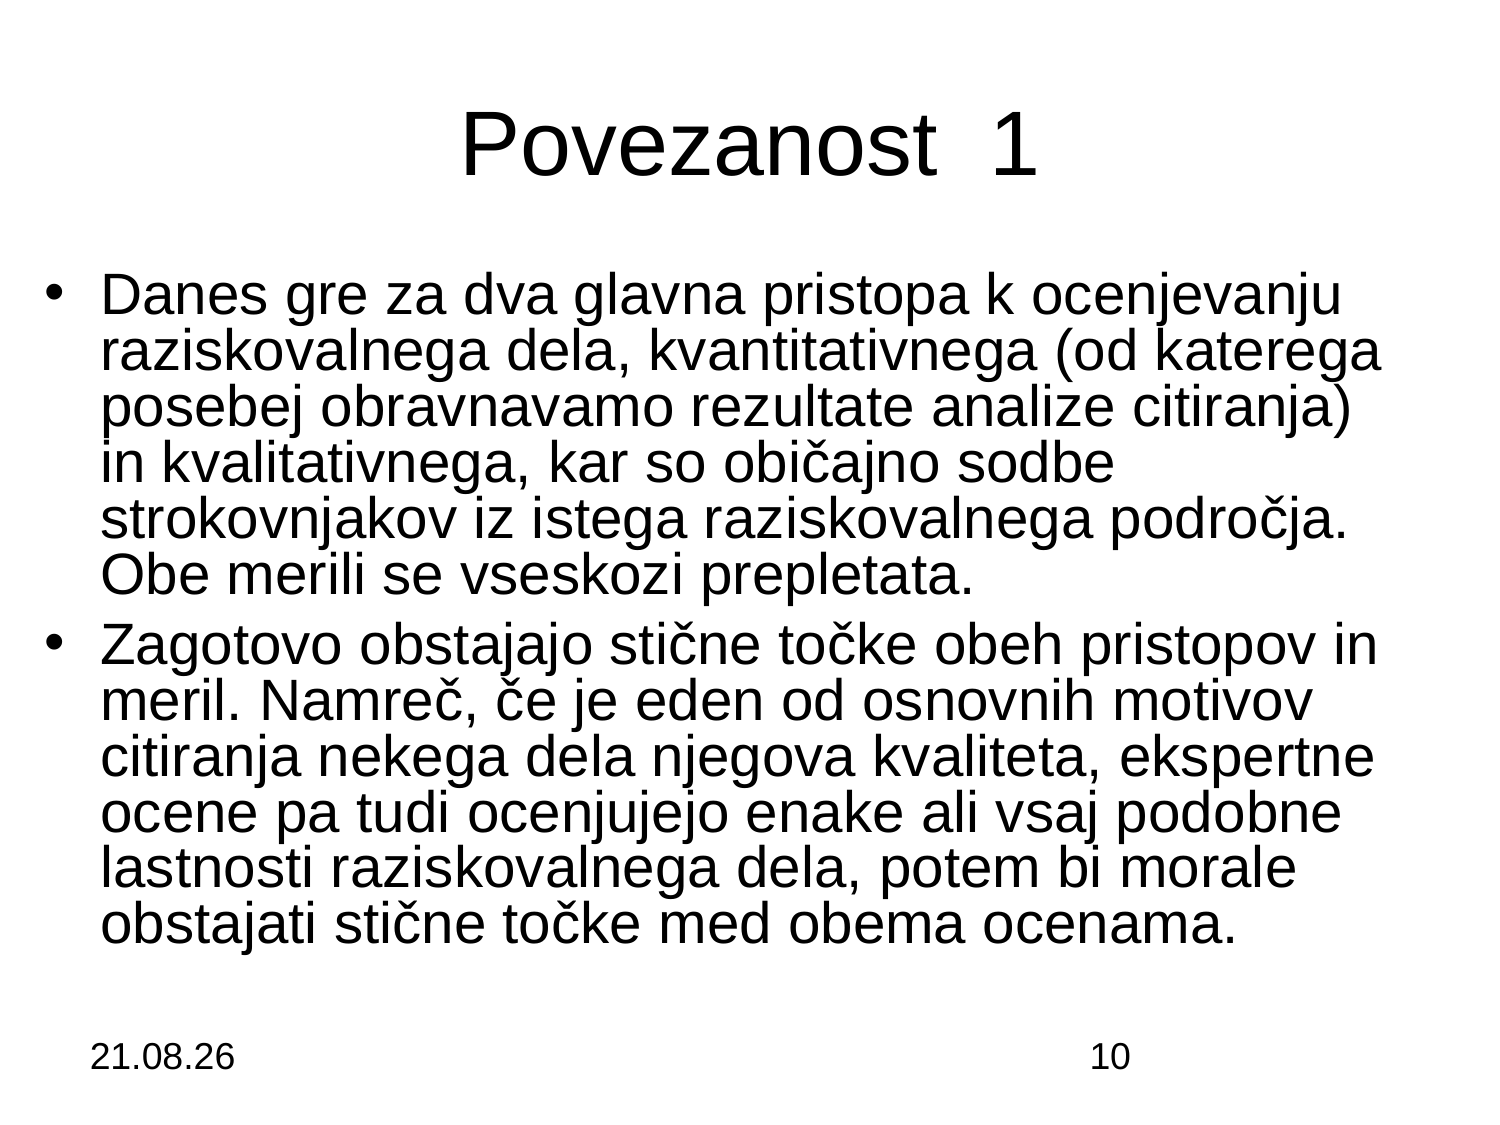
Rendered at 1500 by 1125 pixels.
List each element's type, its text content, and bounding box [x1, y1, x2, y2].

title Povezanost 1 [75, 45, 1426, 233]
list Danes gre za dva glavna pristopa k ocenjevanju raziskovalnega dela, kvantitativnega (od katerega posebej obravnavamo rezultate analize citiranja) in kvalitativnega, kar so običajno sodbe strokovnjakov iz istega raziskovalnega področja. Obe merili se vseskozi prepletata. Zagotovo obstajajo stične točke obeh pristopov in meril. Namreč, če je eden od osnovnih motivov citiranja nekega dela njegova kvaliteta, ekspertne ocene pa tudi ocenjujejo enake ali vsaj podobne lastnosti raziskovalnega dela, potem bi morale obstajati stične točke med obema ocenama. [29, 262, 1426, 1044]
